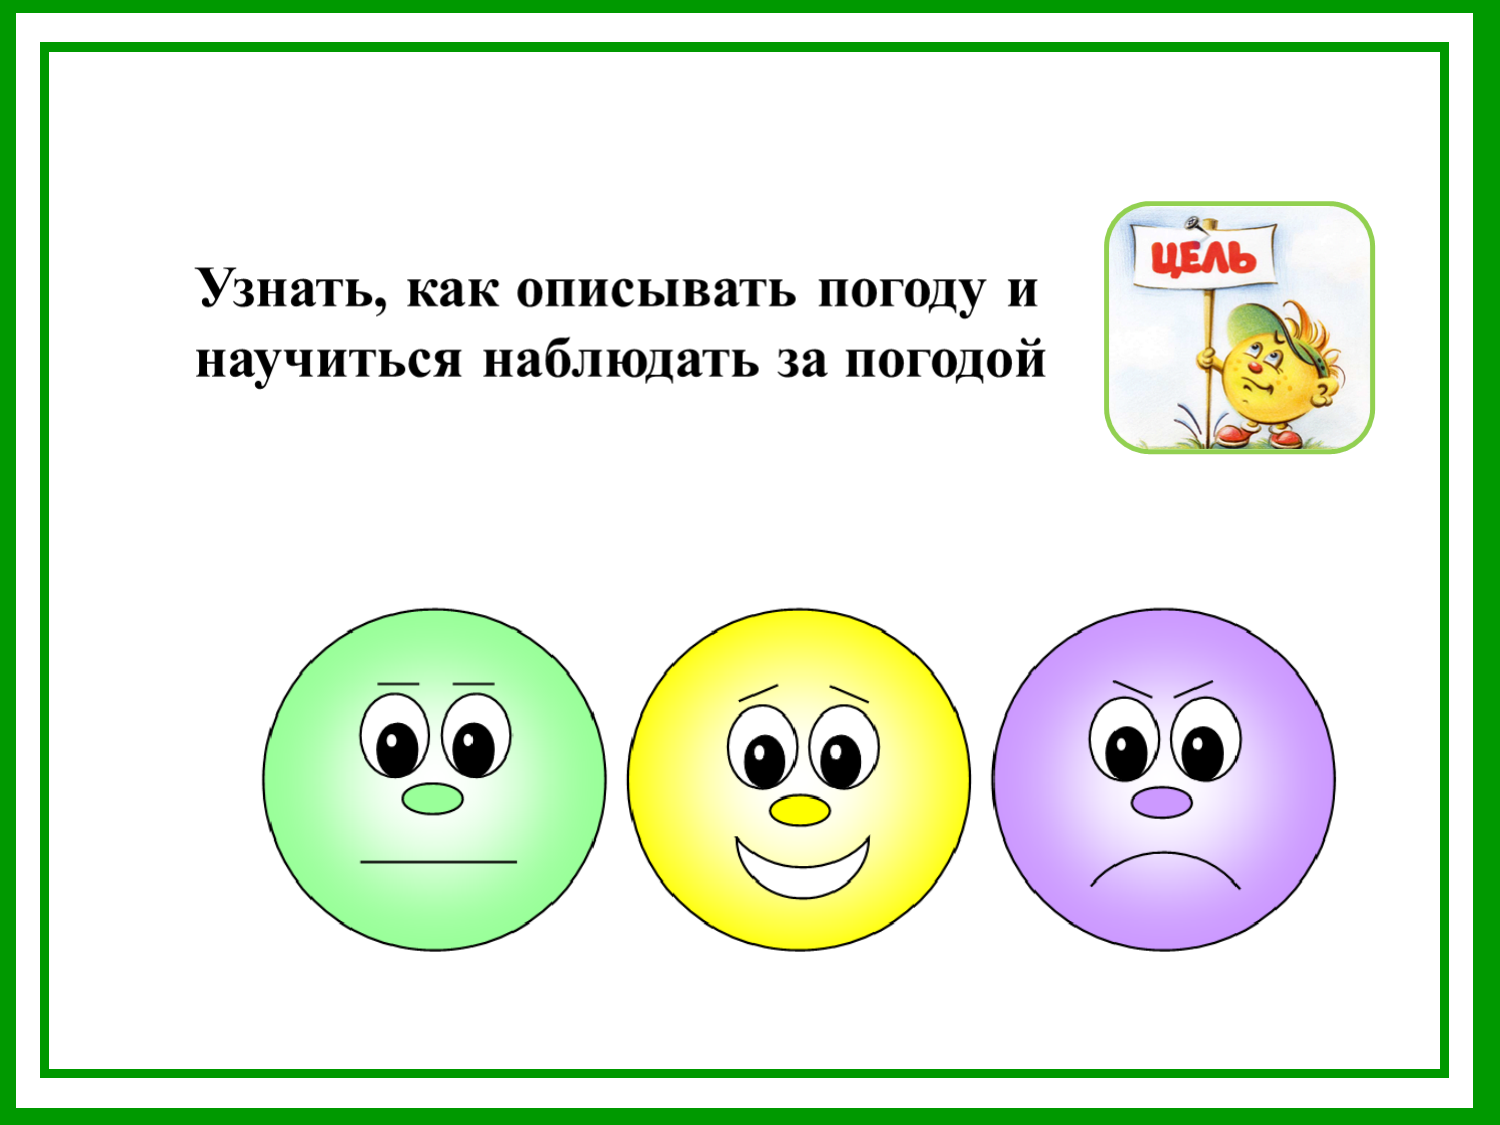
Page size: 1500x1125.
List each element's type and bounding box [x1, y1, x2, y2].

picture [159, 201, 1376, 455]
picture [230, 590, 1357, 964]
